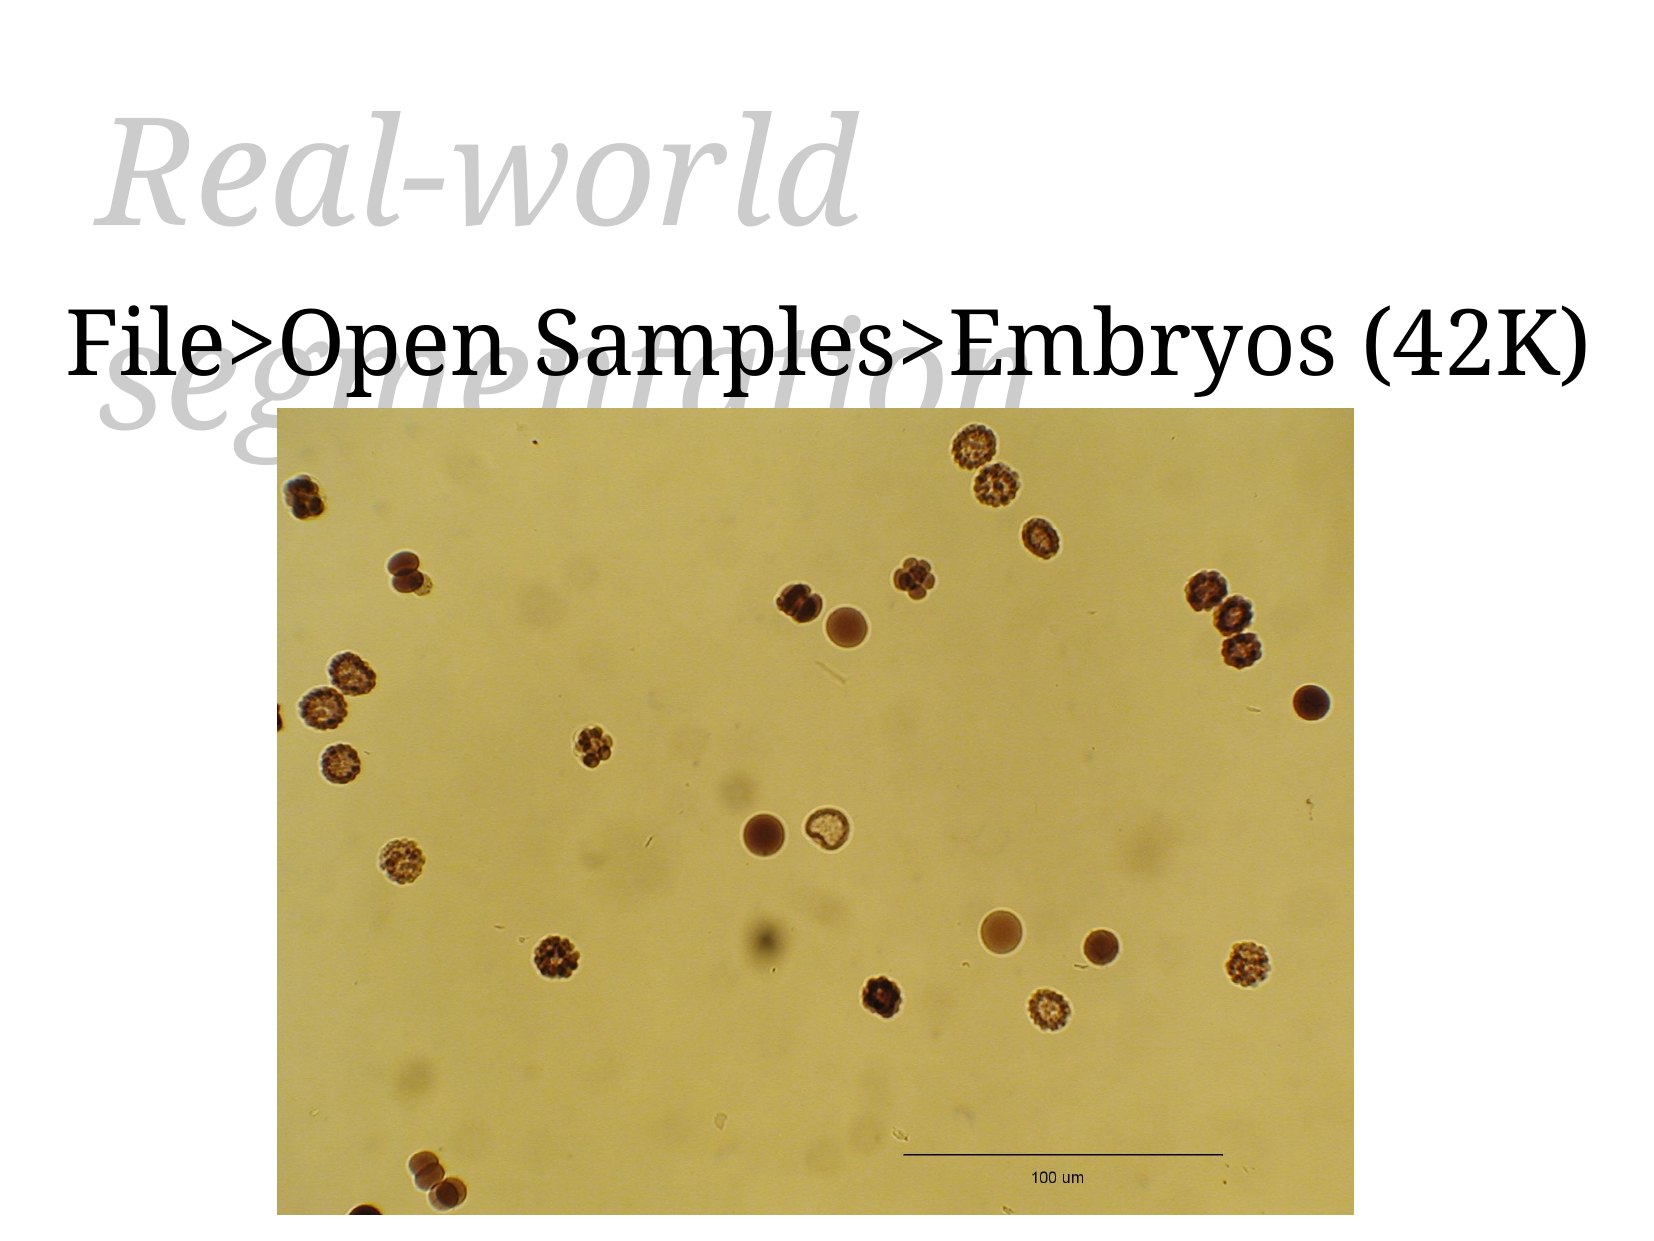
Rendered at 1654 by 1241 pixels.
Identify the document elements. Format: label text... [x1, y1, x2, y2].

text_box Real-world segmentation [81, 57, 1654, 239]
text_box File>Open Samples>Embryos (42K) [50, 270, 1626, 387]
picture [277, 408, 1354, 1216]
